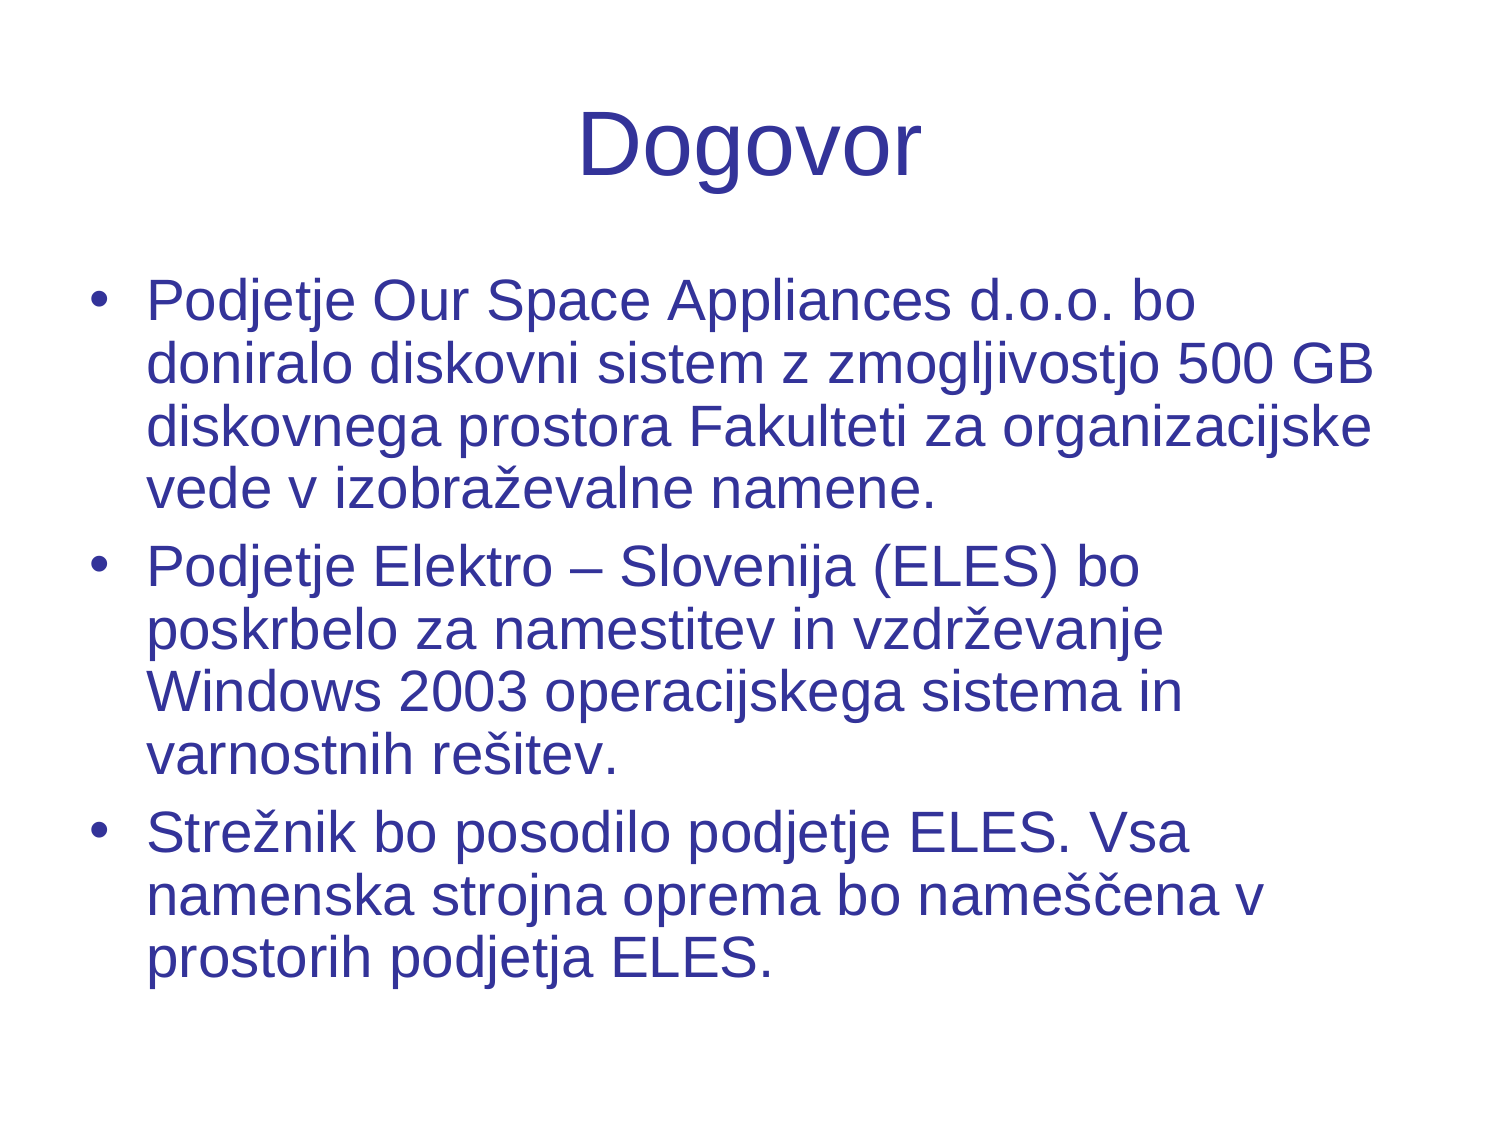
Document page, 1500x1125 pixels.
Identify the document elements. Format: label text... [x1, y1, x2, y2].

title Dogovor [75, 45, 1426, 233]
list Podjetje Our Space Appliances d.o.o. bo doniralo diskovni sistem z zmogljivostjo 500 GB diskovnega prostora Fakulteti za organizacijske vede v izobraževalne namene. Podjetje Elektro – Slovenija (ELES) bo poskrbelo za namestitev in vzdrževanje Windows 2003 operacijskega sistema in varnostnih rešitev. Strežnik bo posodilo podjetje ELES. Vsa namenska strojna oprema bo nameščena v prostorih podjetja ELES. [75, 262, 1426, 1006]
